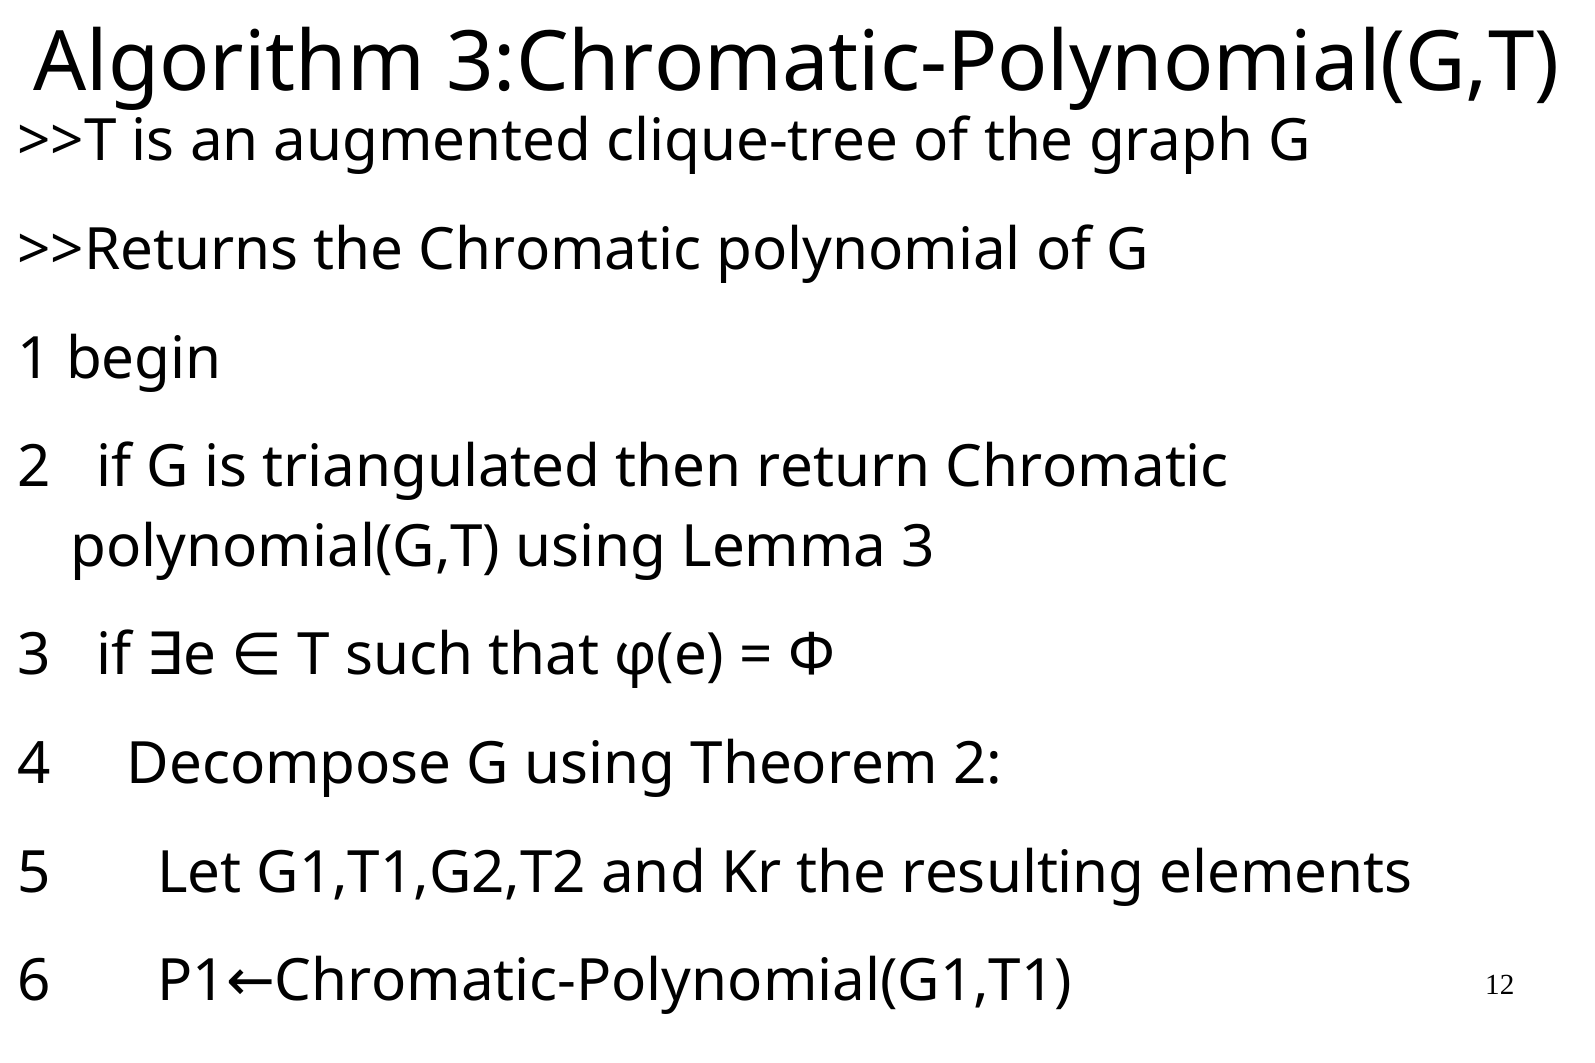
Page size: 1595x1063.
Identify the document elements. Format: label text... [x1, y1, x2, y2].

list >>T is an augmented clique-tree of the graph G >>Returns the Chromatic polynomial of G 1 begin 2 if G is triangulated then return Chromatic polynomial(G,T) using Lemma 3 3 if ∃e ∈ T such that φ(e) = Φ 4 Decompose G using Theorem 2: 5 Let G1,T1,G2,T2 and Kr the resulting elements 6 P1←Chromatic-Polynomial(G1,T1) 7 P2←Chromatic-Polynomial(G2,T2) 8 return P1 × P2/P(Kr) (裏に続く) [0, 98, 1595, 1063]
title Algorithm 3:Chromatic-Polynomial(G,T) [0, 0, 1595, 98]
